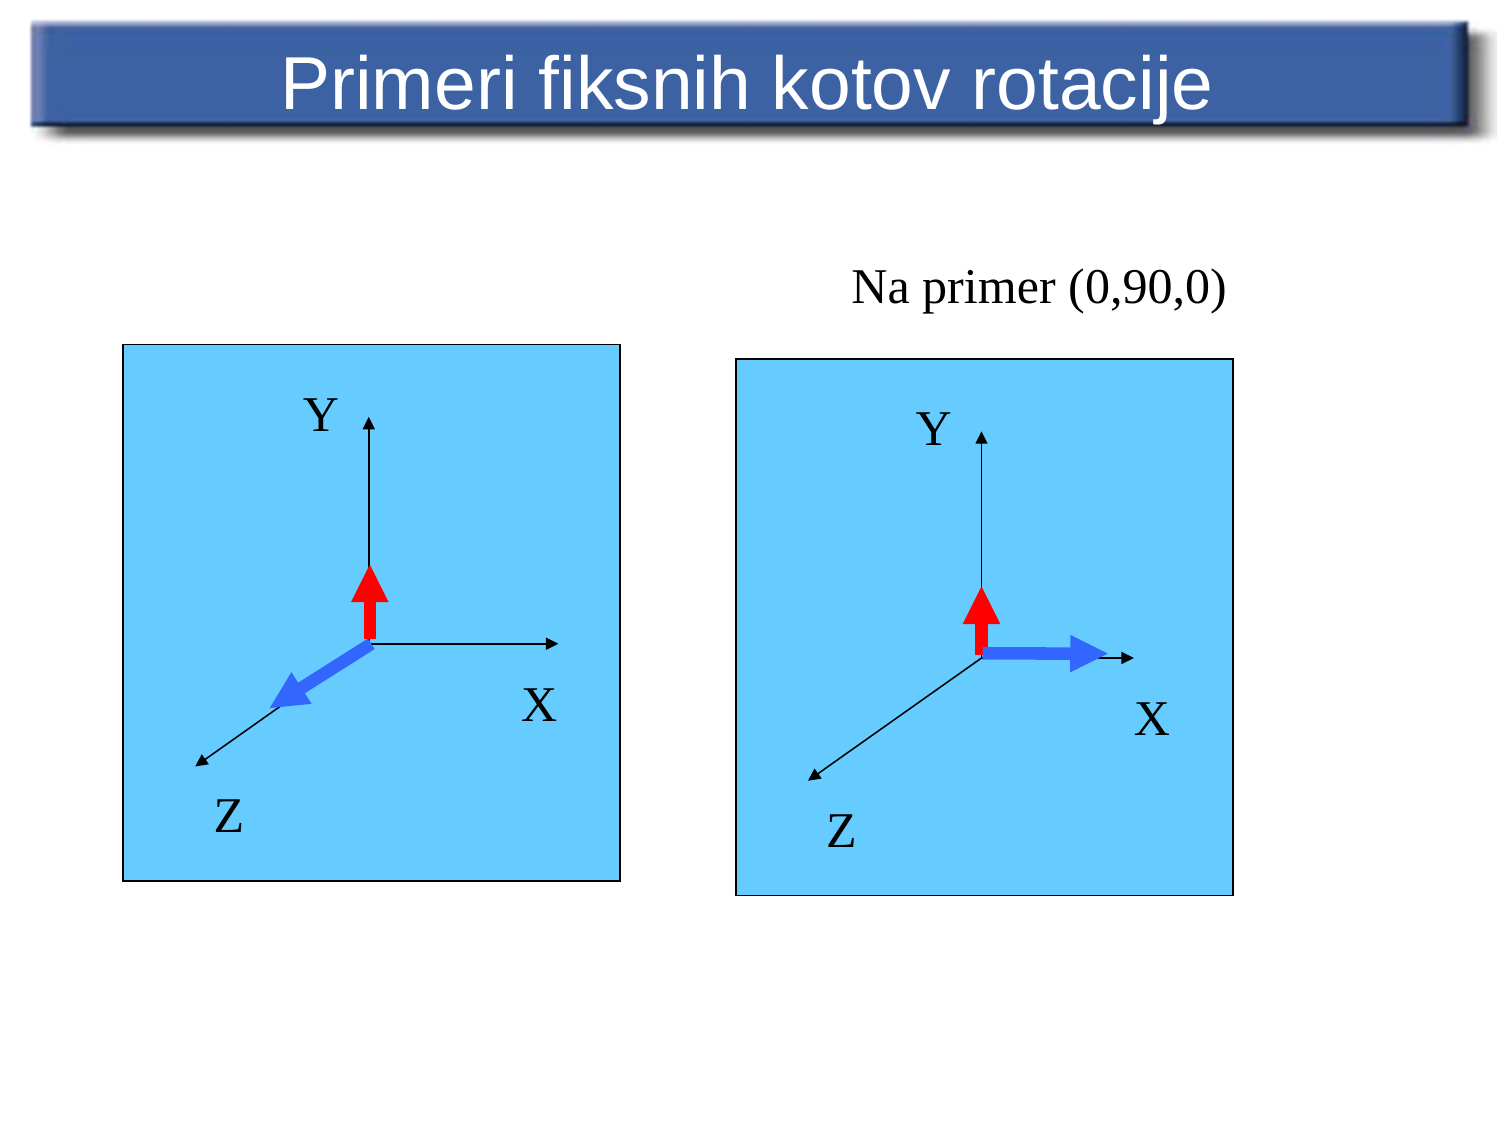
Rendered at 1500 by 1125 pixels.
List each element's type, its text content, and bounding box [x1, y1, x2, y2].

text_box Z [198, 775, 259, 851]
text_box X [506, 663, 573, 739]
text_box Primeri fiksnih kotov rotacije [265, 27, 1230, 133]
text_box Z [811, 789, 872, 865]
text_box [123, 344, 621, 882]
text_box X [1119, 677, 1185, 754]
text_box Y [288, 373, 354, 449]
picture [29, 18, 1497, 146]
text_box [735, 358, 1233, 896]
text_box Na primer (0,90,0) [836, 246, 1463, 322]
text_box Y [900, 387, 967, 464]
